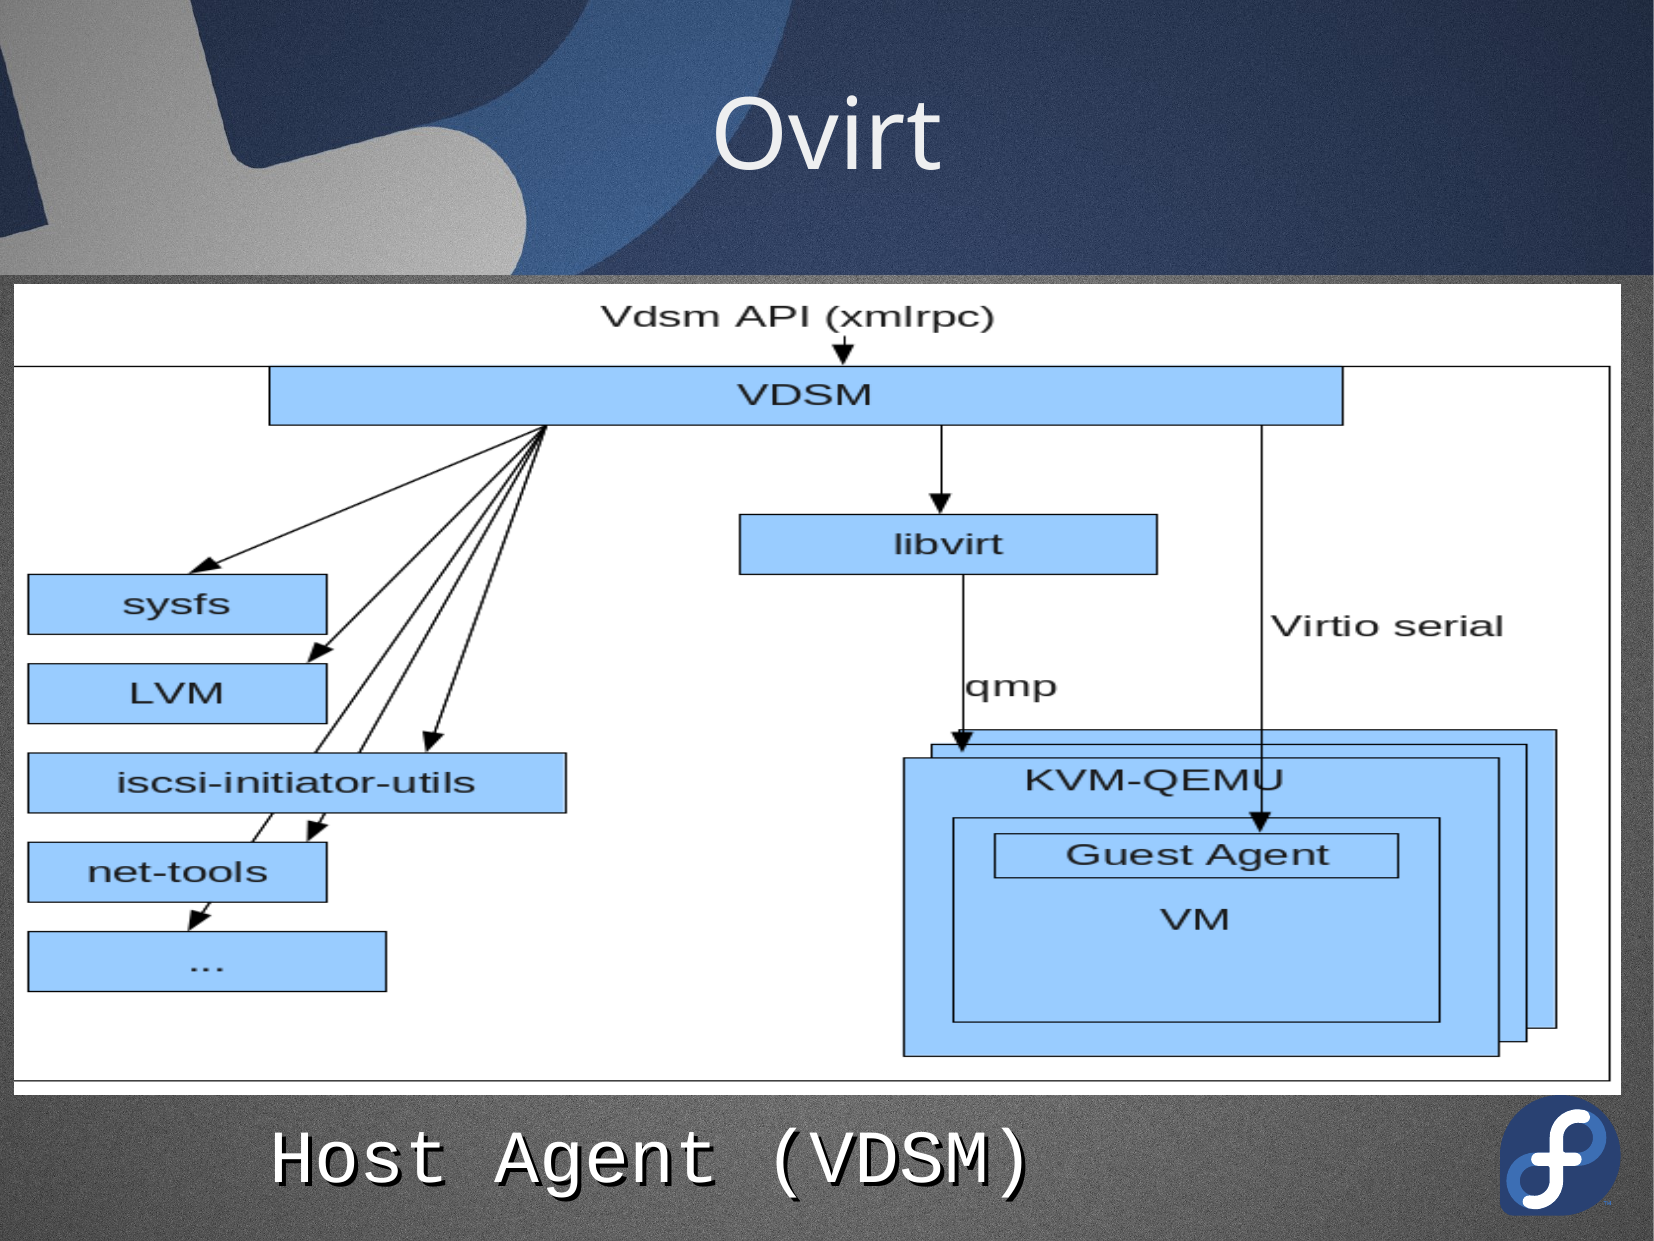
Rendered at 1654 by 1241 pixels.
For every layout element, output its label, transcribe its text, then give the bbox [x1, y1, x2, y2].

picture [0, 0, 1654, 1241]
text_box Host Agent (VDSM) [255, 1096, 1306, 1215]
text_box Ovirt [88, 29, 1565, 237]
